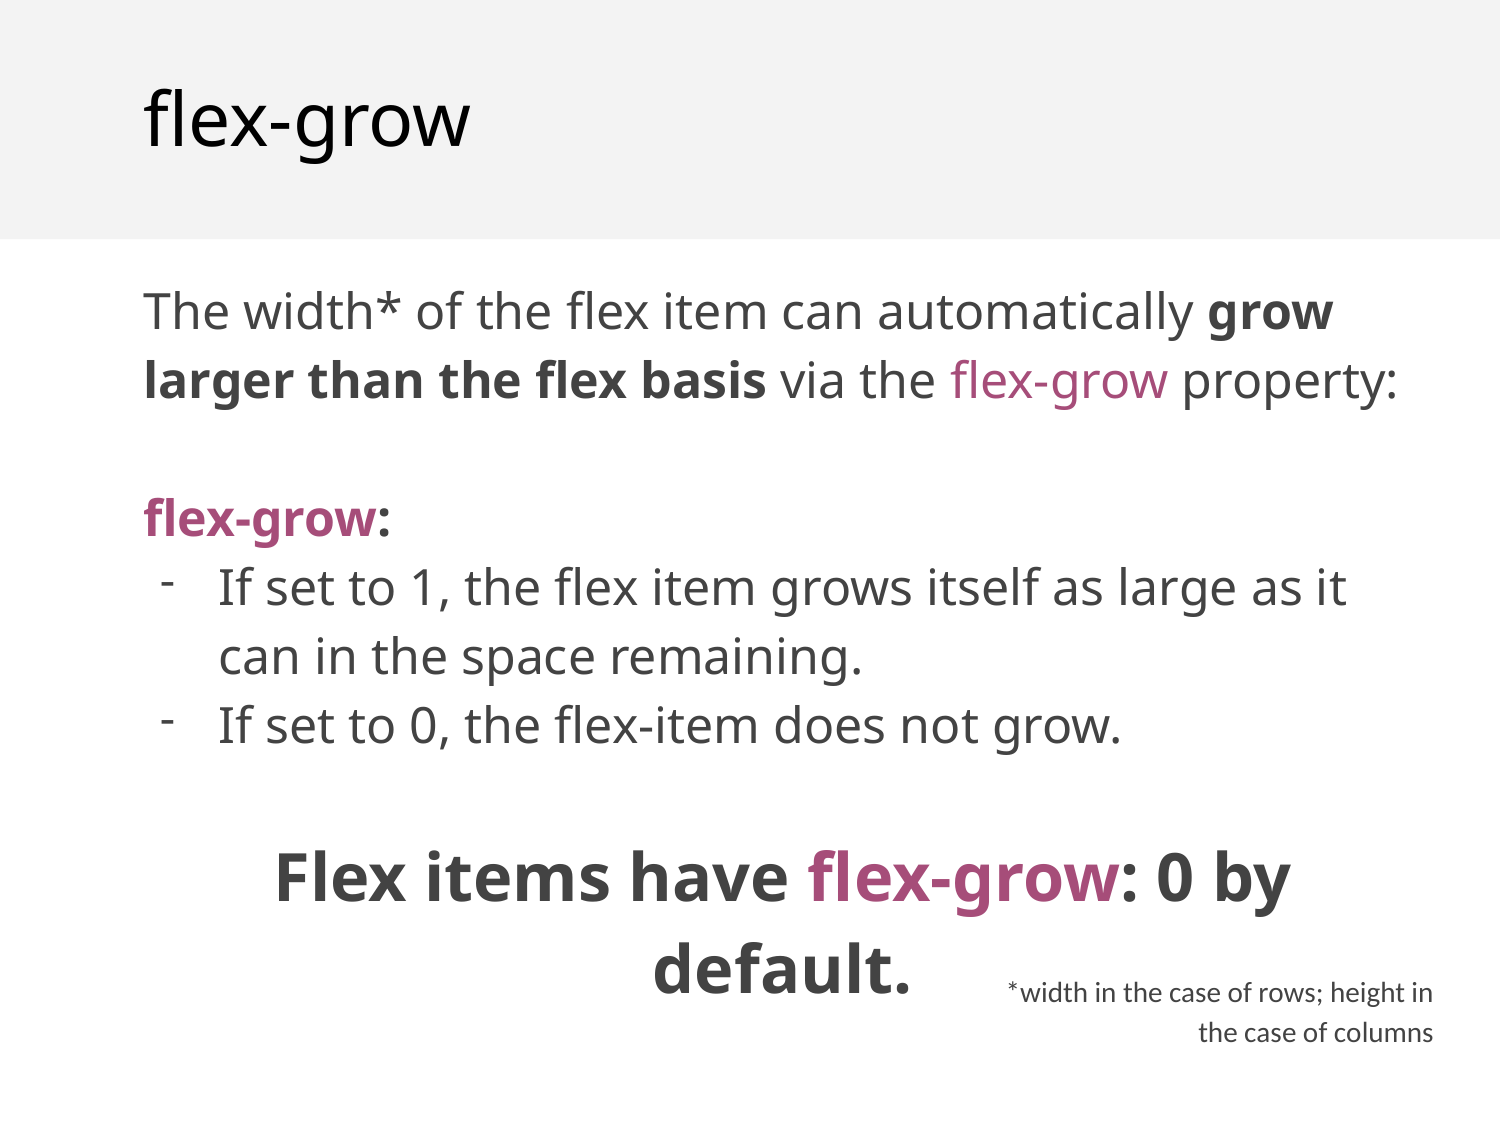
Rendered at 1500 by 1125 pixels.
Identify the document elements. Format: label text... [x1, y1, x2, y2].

title flex-grow [128, 56, 1372, 183]
list *width in the case of rows; height in the case of columns [951, 952, 1449, 1099]
list The width* of the flex item can automatically grow larger than the flex basis via the flex-grow property: flex-grow: If set to 1, the flex item grows itself as large as it can in the space remaining. If set to 0, the flex-item does not grow. Flex items have flex-grow: 0 by default. [128, 255, 1437, 883]
